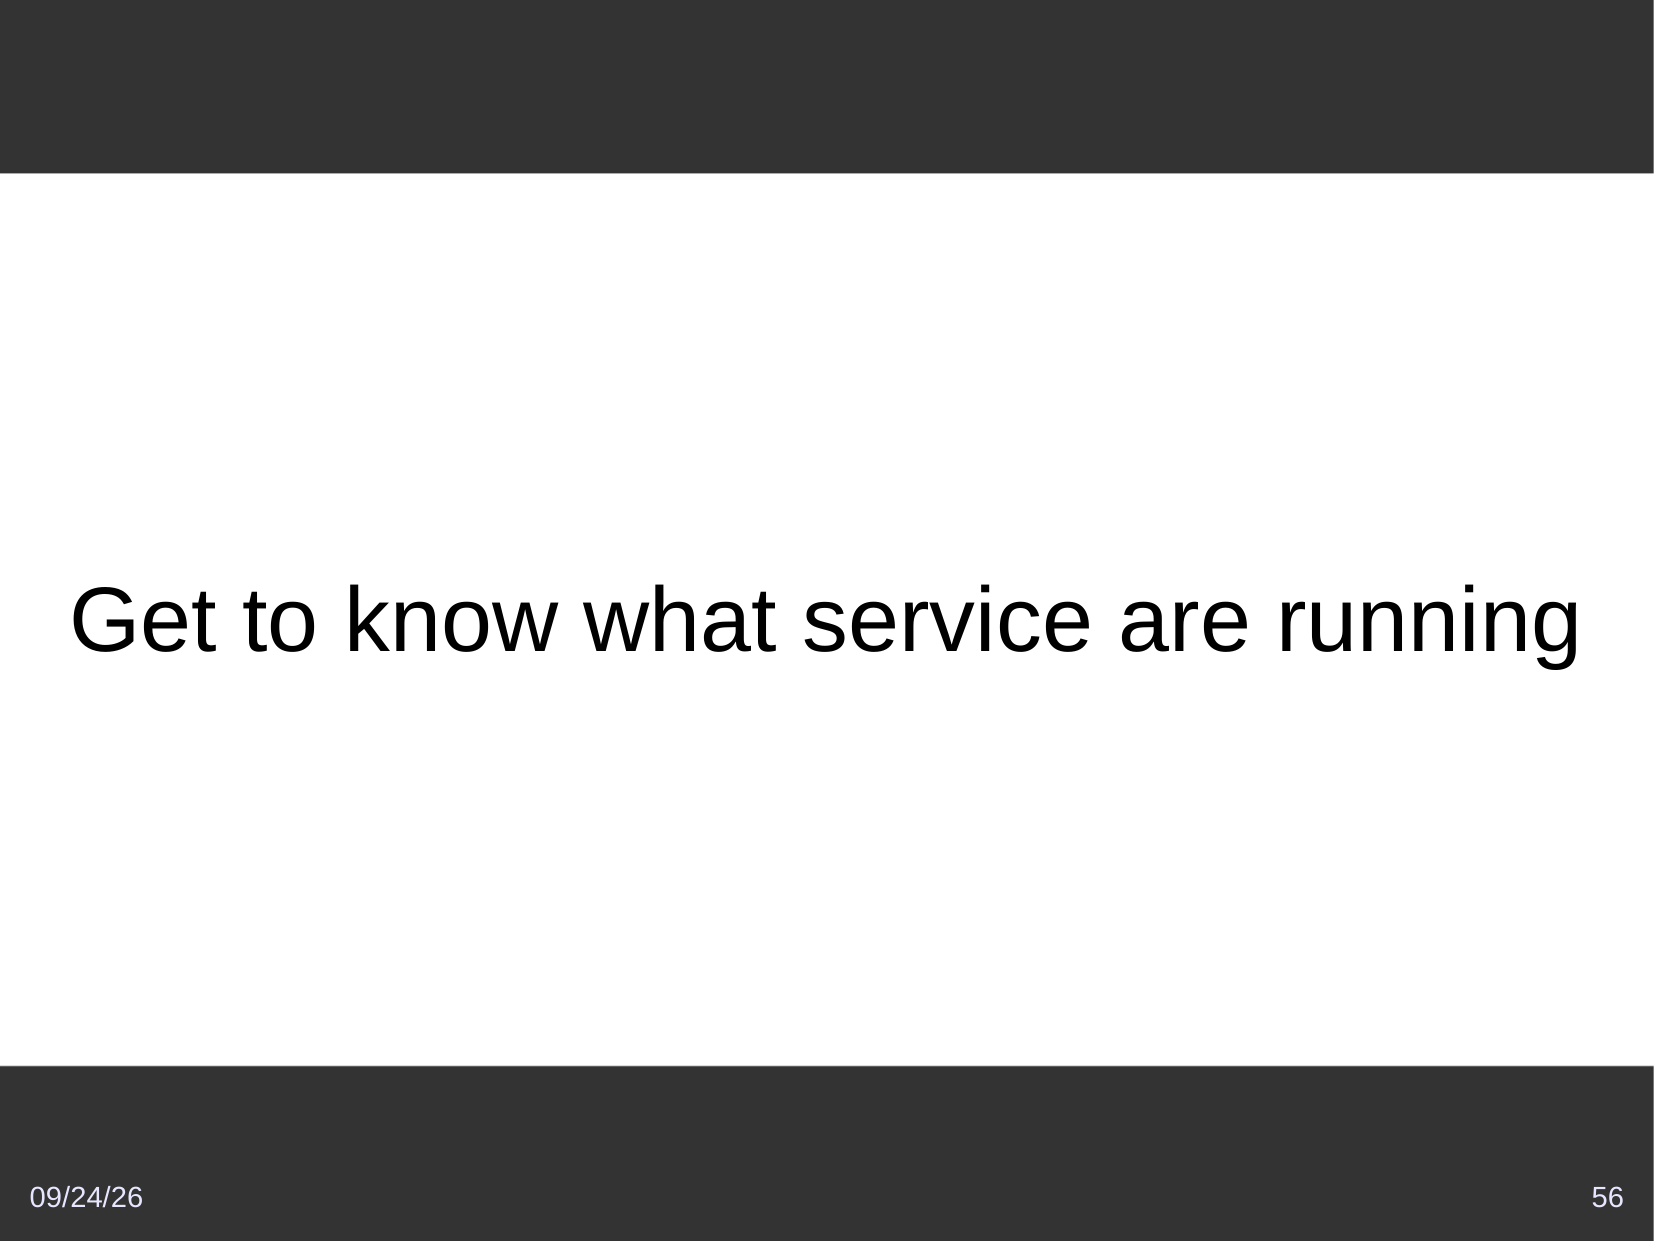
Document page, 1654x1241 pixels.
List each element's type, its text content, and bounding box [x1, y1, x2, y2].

subtitle Get to know what service are running [29, 214, 1625, 1027]
picture [0, 0, 1654, 1241]
